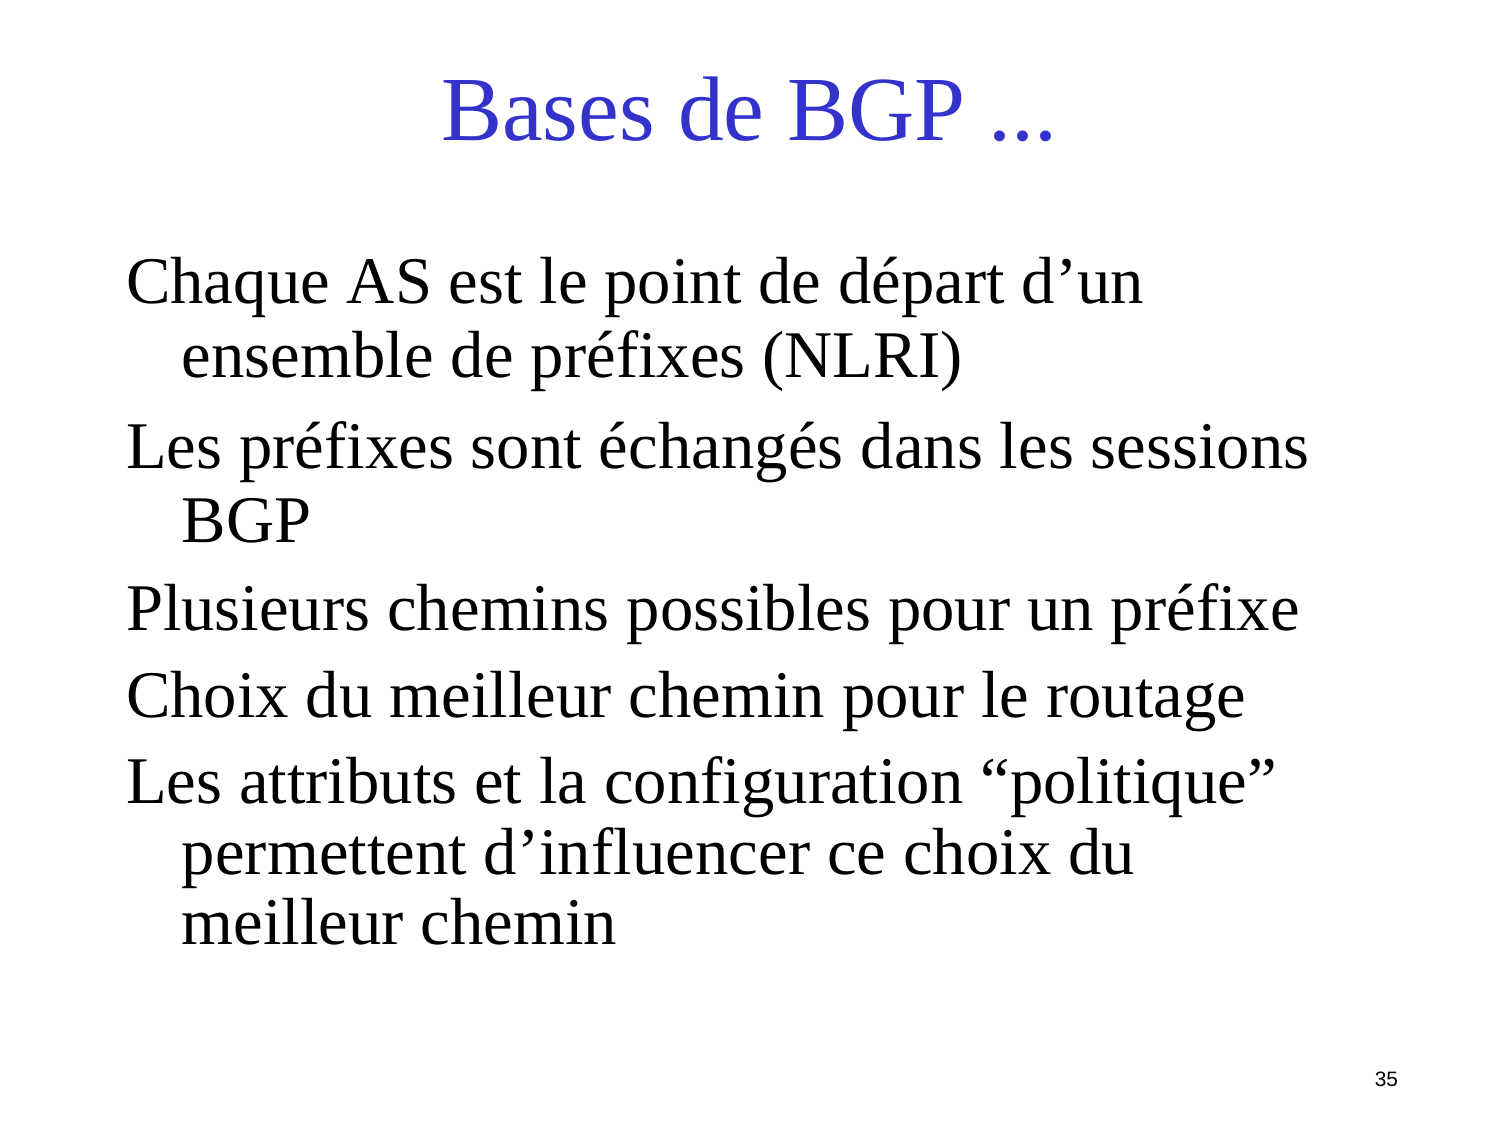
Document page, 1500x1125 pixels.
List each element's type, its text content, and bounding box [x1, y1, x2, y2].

text_box Bases de BGP ... [112, 50, 1388, 237]
text_box Chaque AS est le point de départ d’un ensemble de préfixes (NLRI) Les préfixes sont échangés dans les sessions BGP Plusieurs chemins possibles pour un préfixe Choix du meilleur chemin pour le routage Les attributs et la configuration “politique” permettent d’influencer ce choix du meilleur chemin [112, 237, 1388, 913]
